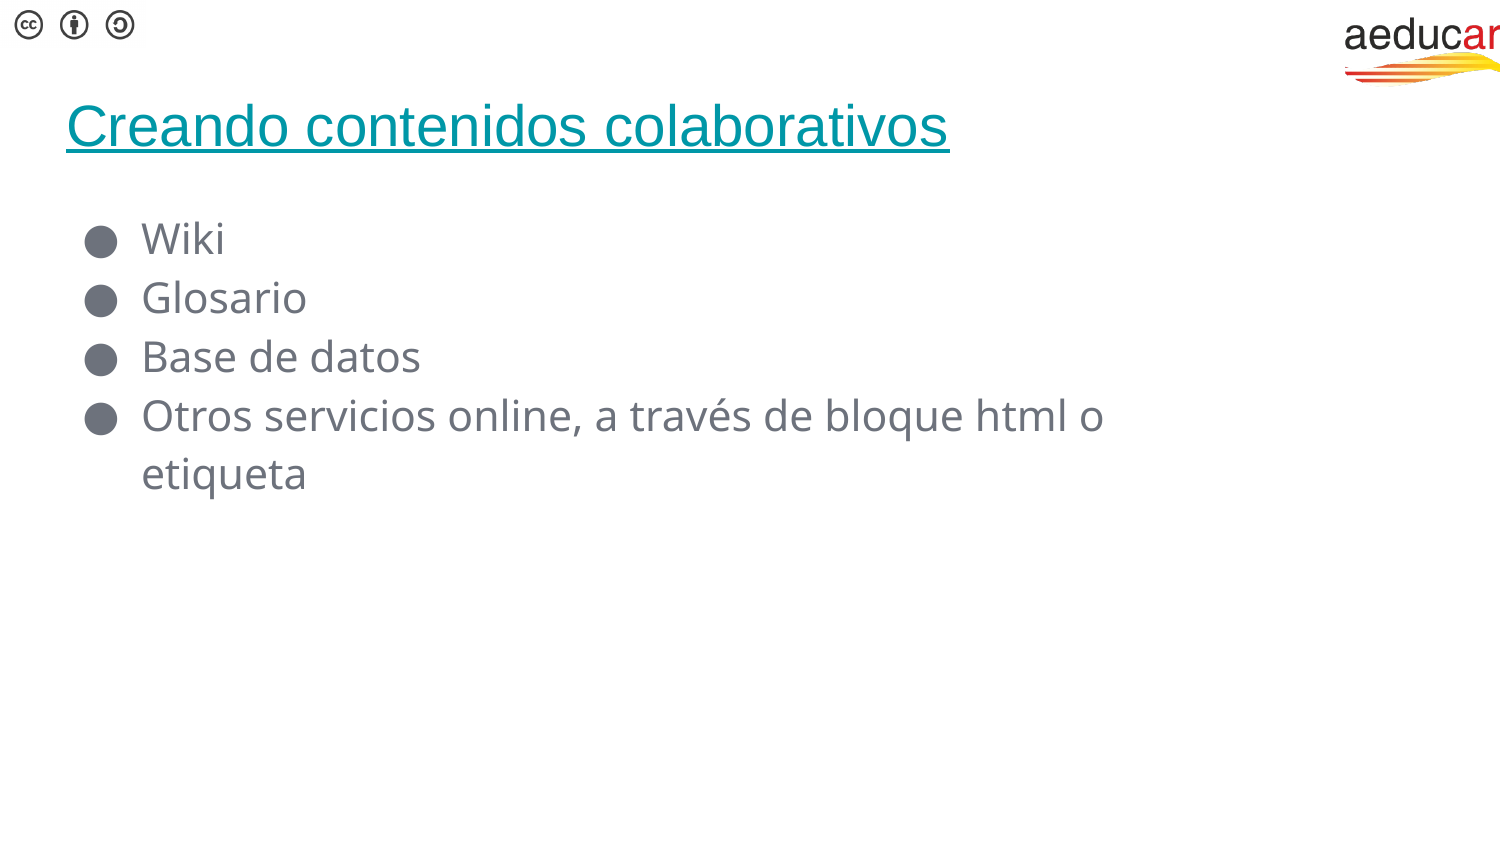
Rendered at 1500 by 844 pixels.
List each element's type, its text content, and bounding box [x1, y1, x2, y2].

picture [0, 0, 146, 48]
list Wiki Glosario Base de datos Otros servicios online, a través de bloque html o etiqueta [51, 189, 1207, 611]
title Creando contenidos colaborativos [51, 72, 1449, 167]
picture [1344, 0, 1500, 104]
